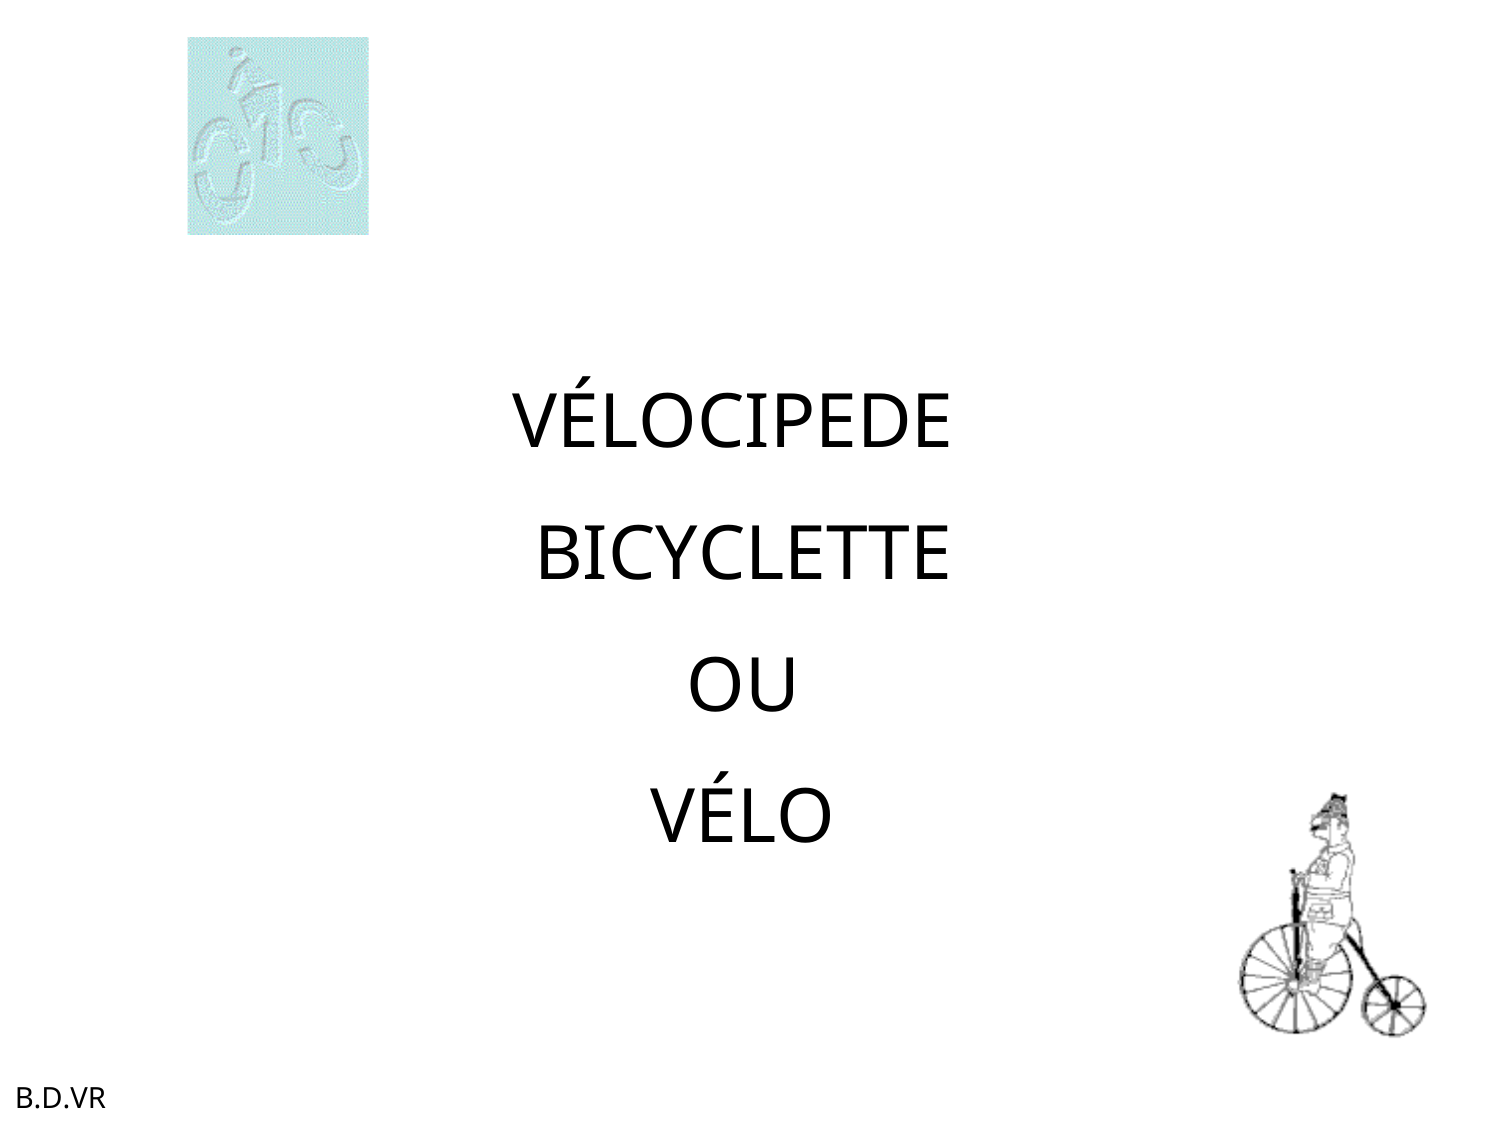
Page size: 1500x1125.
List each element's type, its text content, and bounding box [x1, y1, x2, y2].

picture [1224, 787, 1459, 1051]
title VÉLOCIPEDE BICYCLETTE OU VÉLO [236, 353, 1250, 884]
text_box B.D.VR [0, 1073, 301, 1125]
chart [187, 37, 369, 235]
